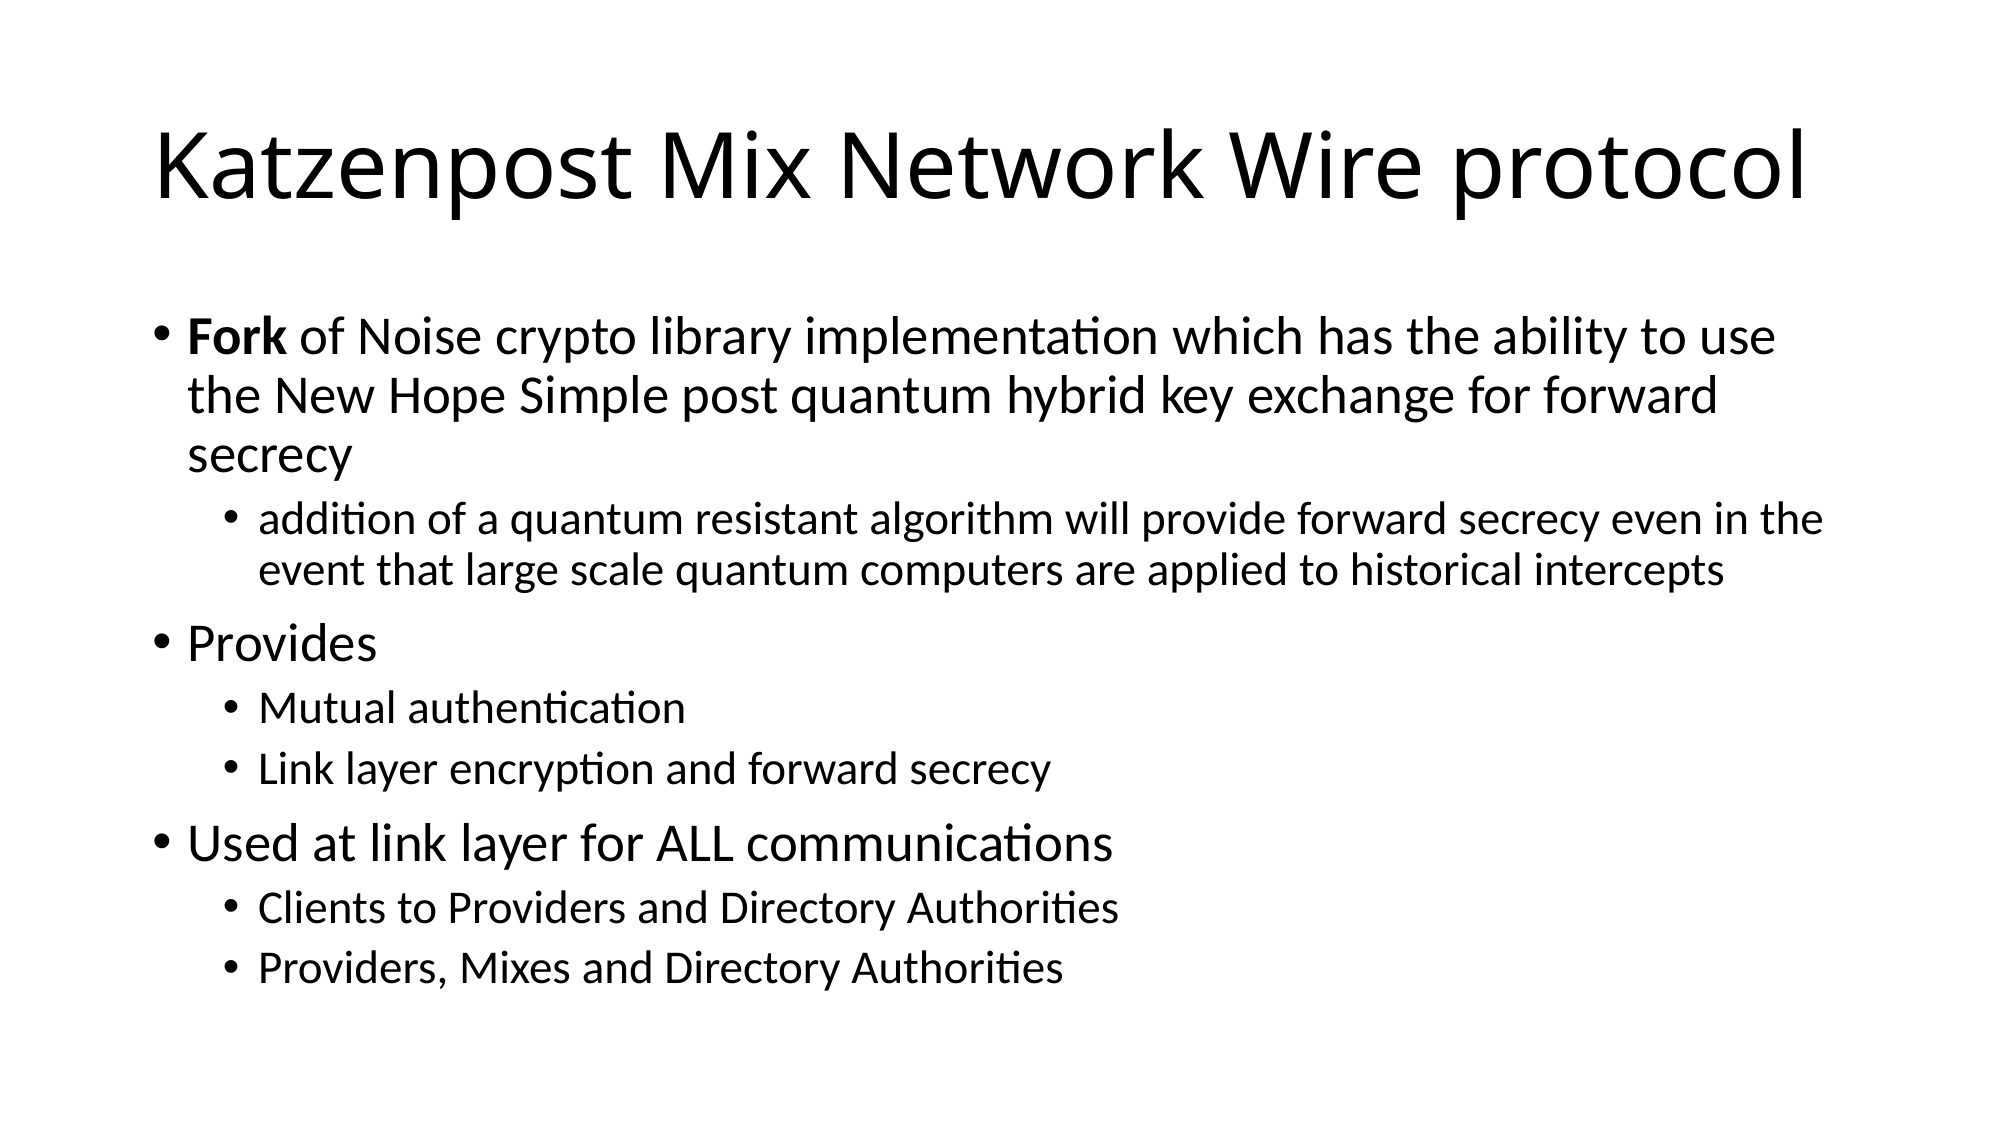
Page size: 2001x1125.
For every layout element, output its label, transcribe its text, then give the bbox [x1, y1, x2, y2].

list Fork of Noise crypto library implementation which has the ability to use the New Hope Simple post quantum hybrid key exchange for forward secrecy addition of a quantum resistant algorithm will provide forward secrecy even in the event that large scale quantum computers are applied to historical intercepts Provides Mutual authentication Link layer encryption and forward secrecy Used at link layer for ALL communications Clients to Providers and Directory Authorities Providers, Mixes and Directory Authorities [137, 299, 1863, 1014]
title Katzenpost Mix Network Wire protocol [137, 59, 1863, 278]
